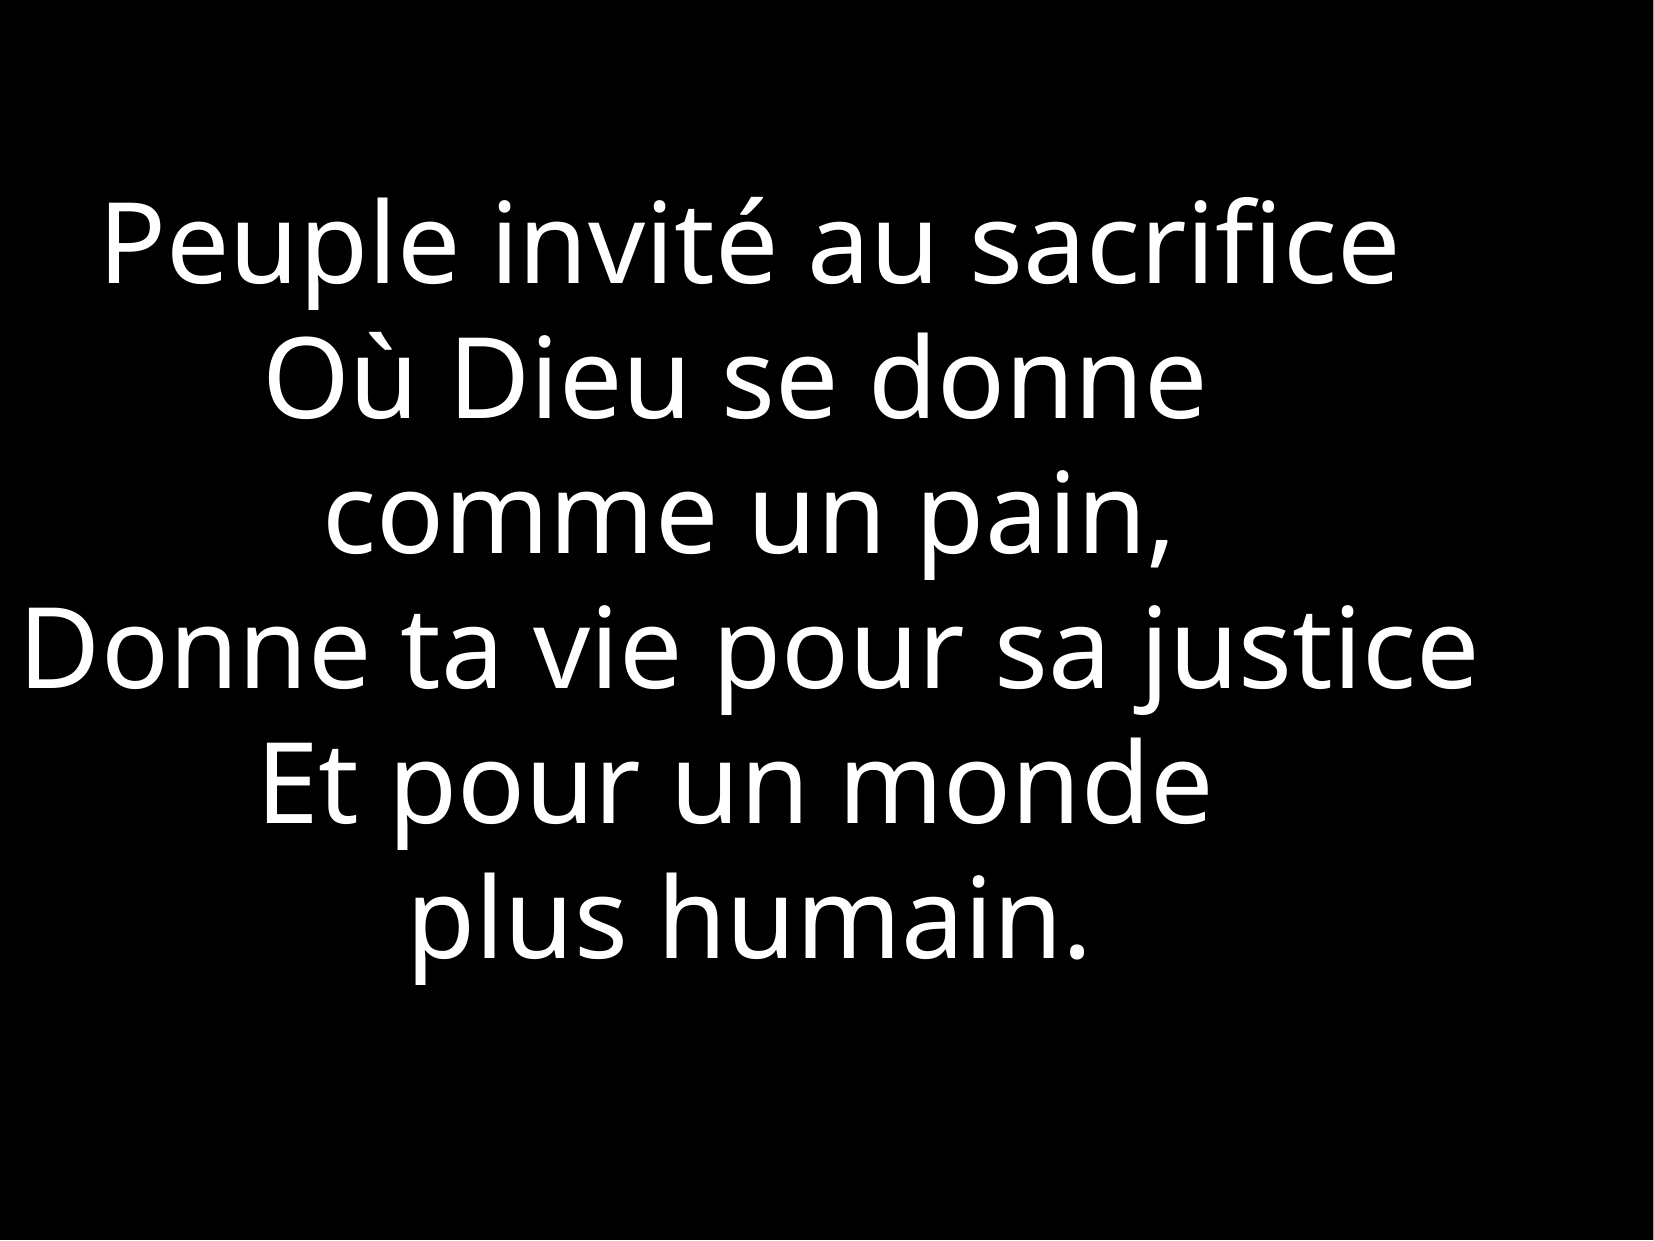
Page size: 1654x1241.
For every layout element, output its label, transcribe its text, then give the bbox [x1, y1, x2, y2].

text_box Peuple invité au sacrifice Où Dieu se donne comme un pain, Donne ta vie pour sa justice Et pour un monde plus humain. [0, 314, 1501, 839]
